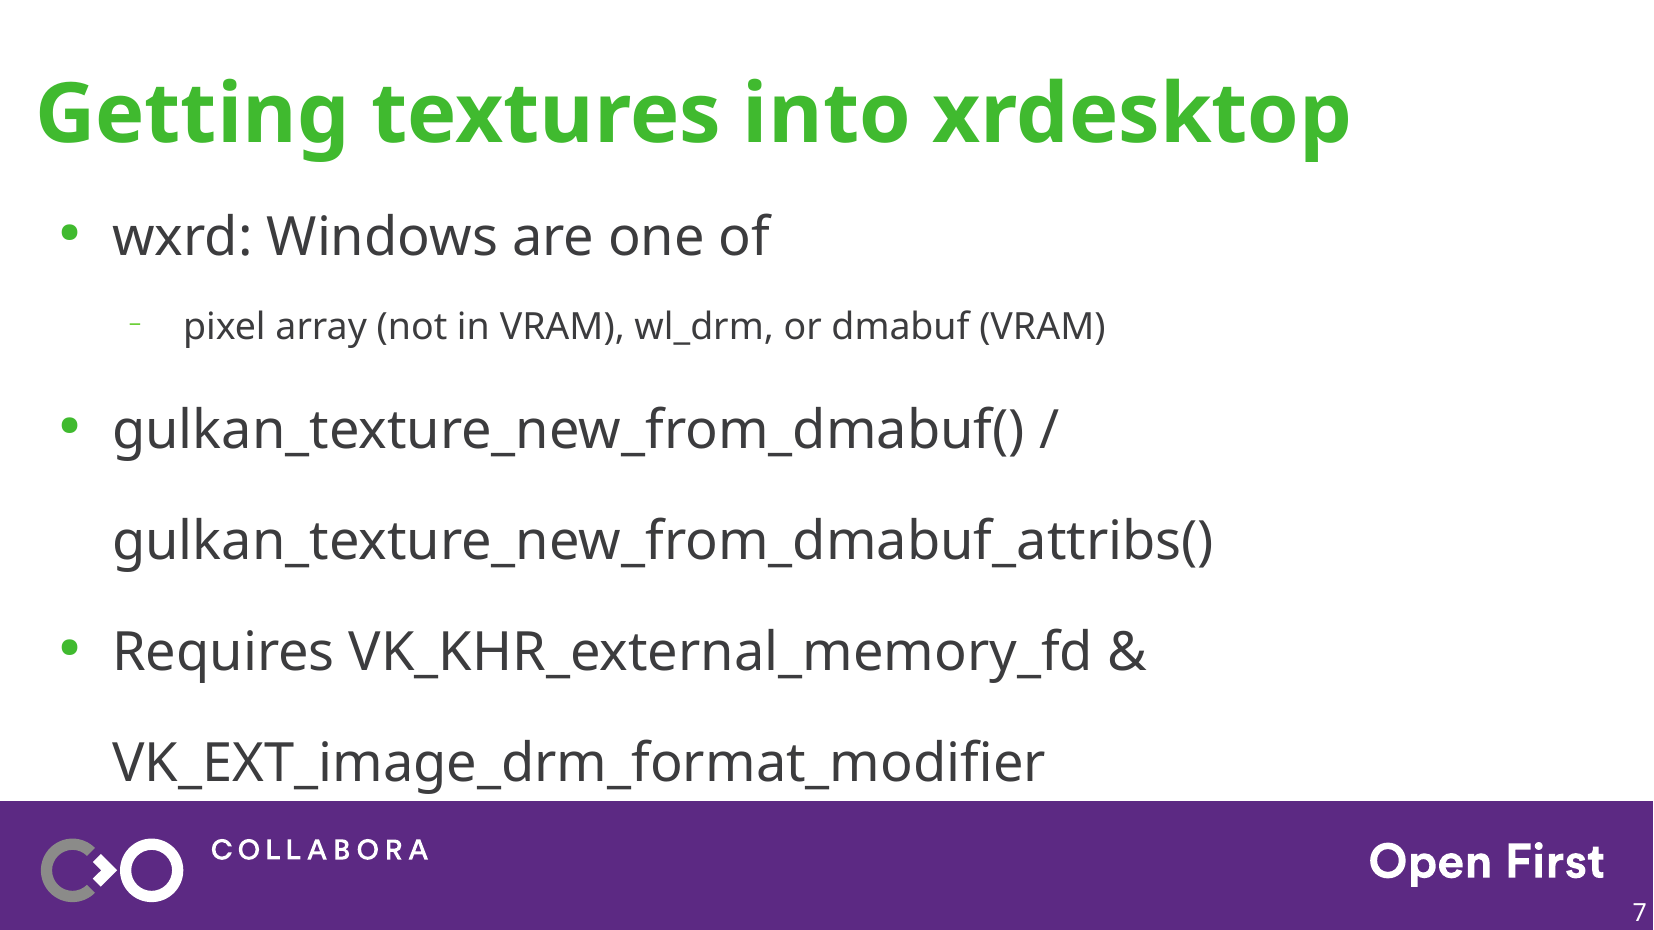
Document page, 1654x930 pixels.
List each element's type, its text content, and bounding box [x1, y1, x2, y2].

list wxrd: Windows are one of pixel array (not in VRAM), wl_drm, or dmabuf (VRAM) gulkan_texture_new_from_dmabuf() / gulkan_texture_new_from_dmabuf_attribs() Requires VK_KHR_external_memory_fd & VK_EXT_image_drm_format_modifier [41, 160, 1613, 804]
title Getting textures into xrdesktop [35, 61, 1608, 159]
